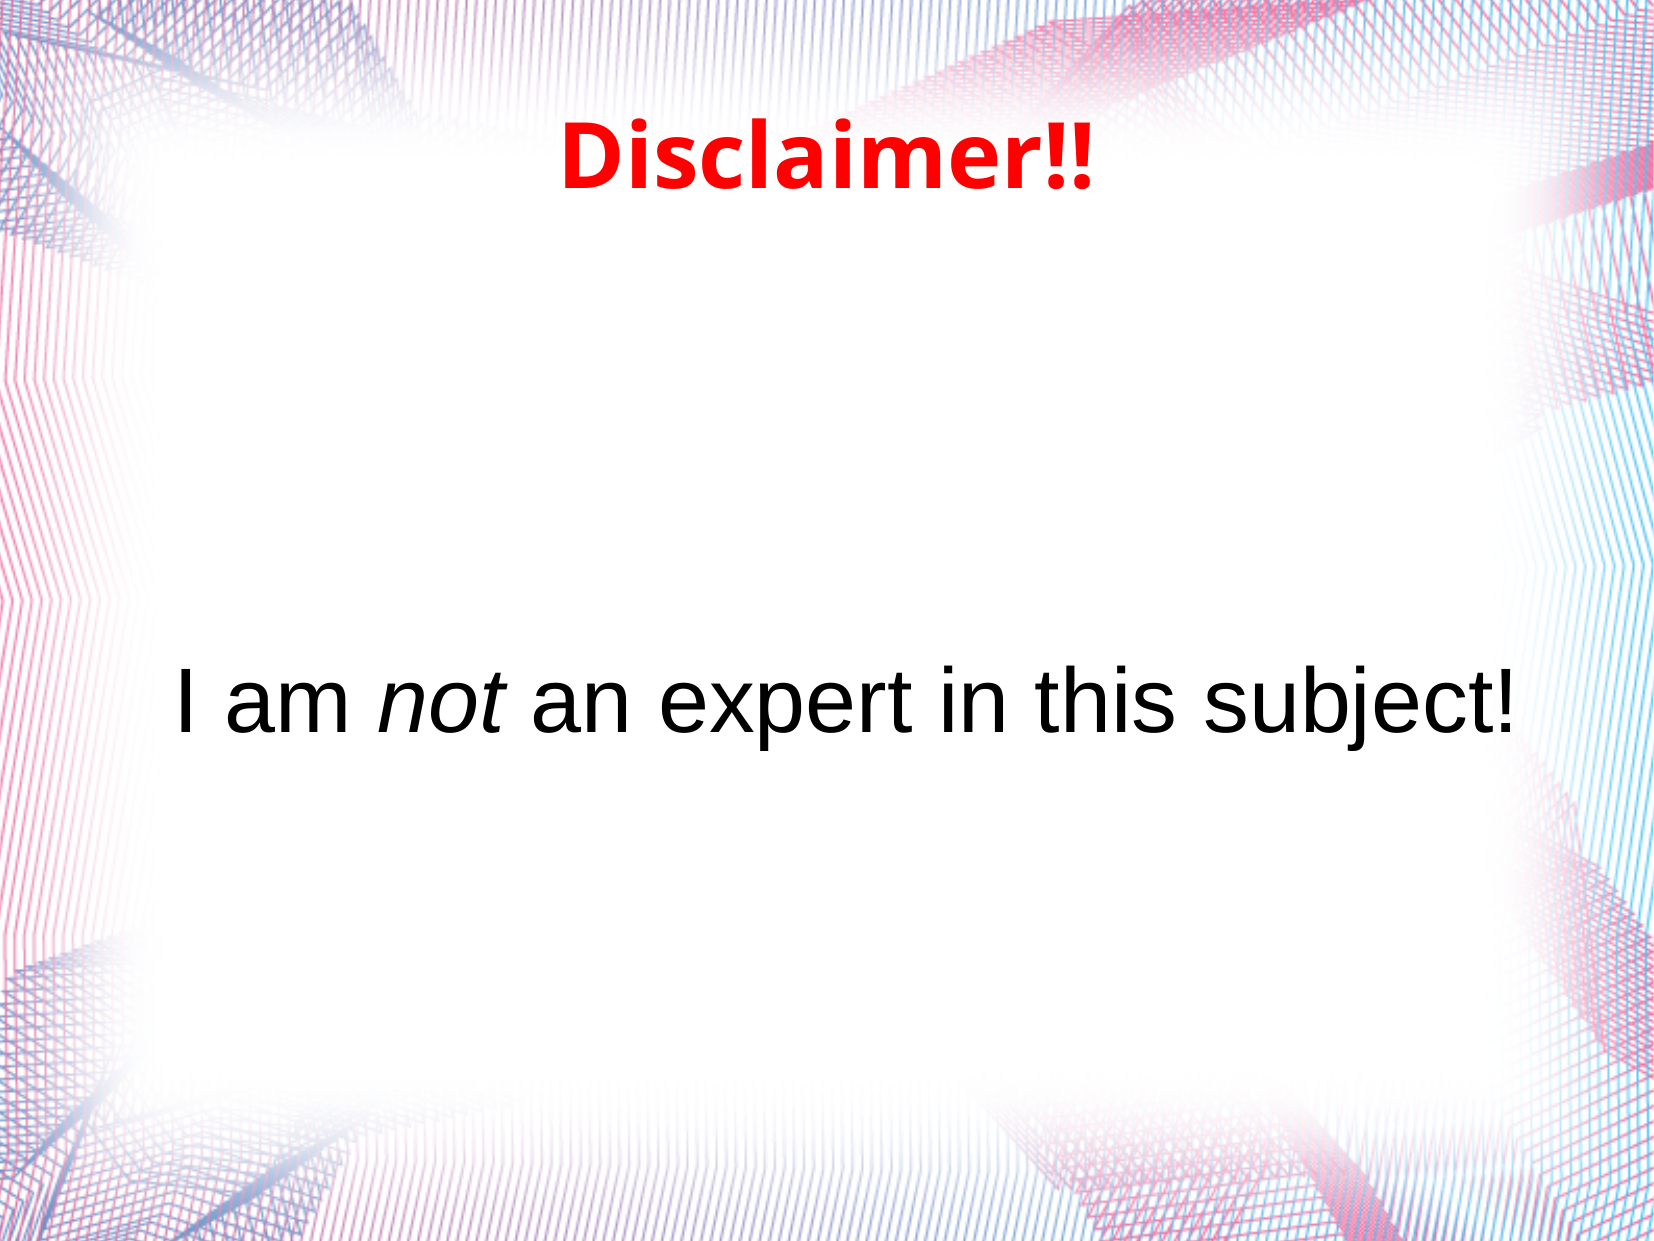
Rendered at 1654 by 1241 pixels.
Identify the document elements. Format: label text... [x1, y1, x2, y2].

picture [0, 0, 1654, 1241]
title Disclaimer!! [82, 56, 1571, 250]
list I am not an expert in this subject! [88, 649, 1536, 832]
